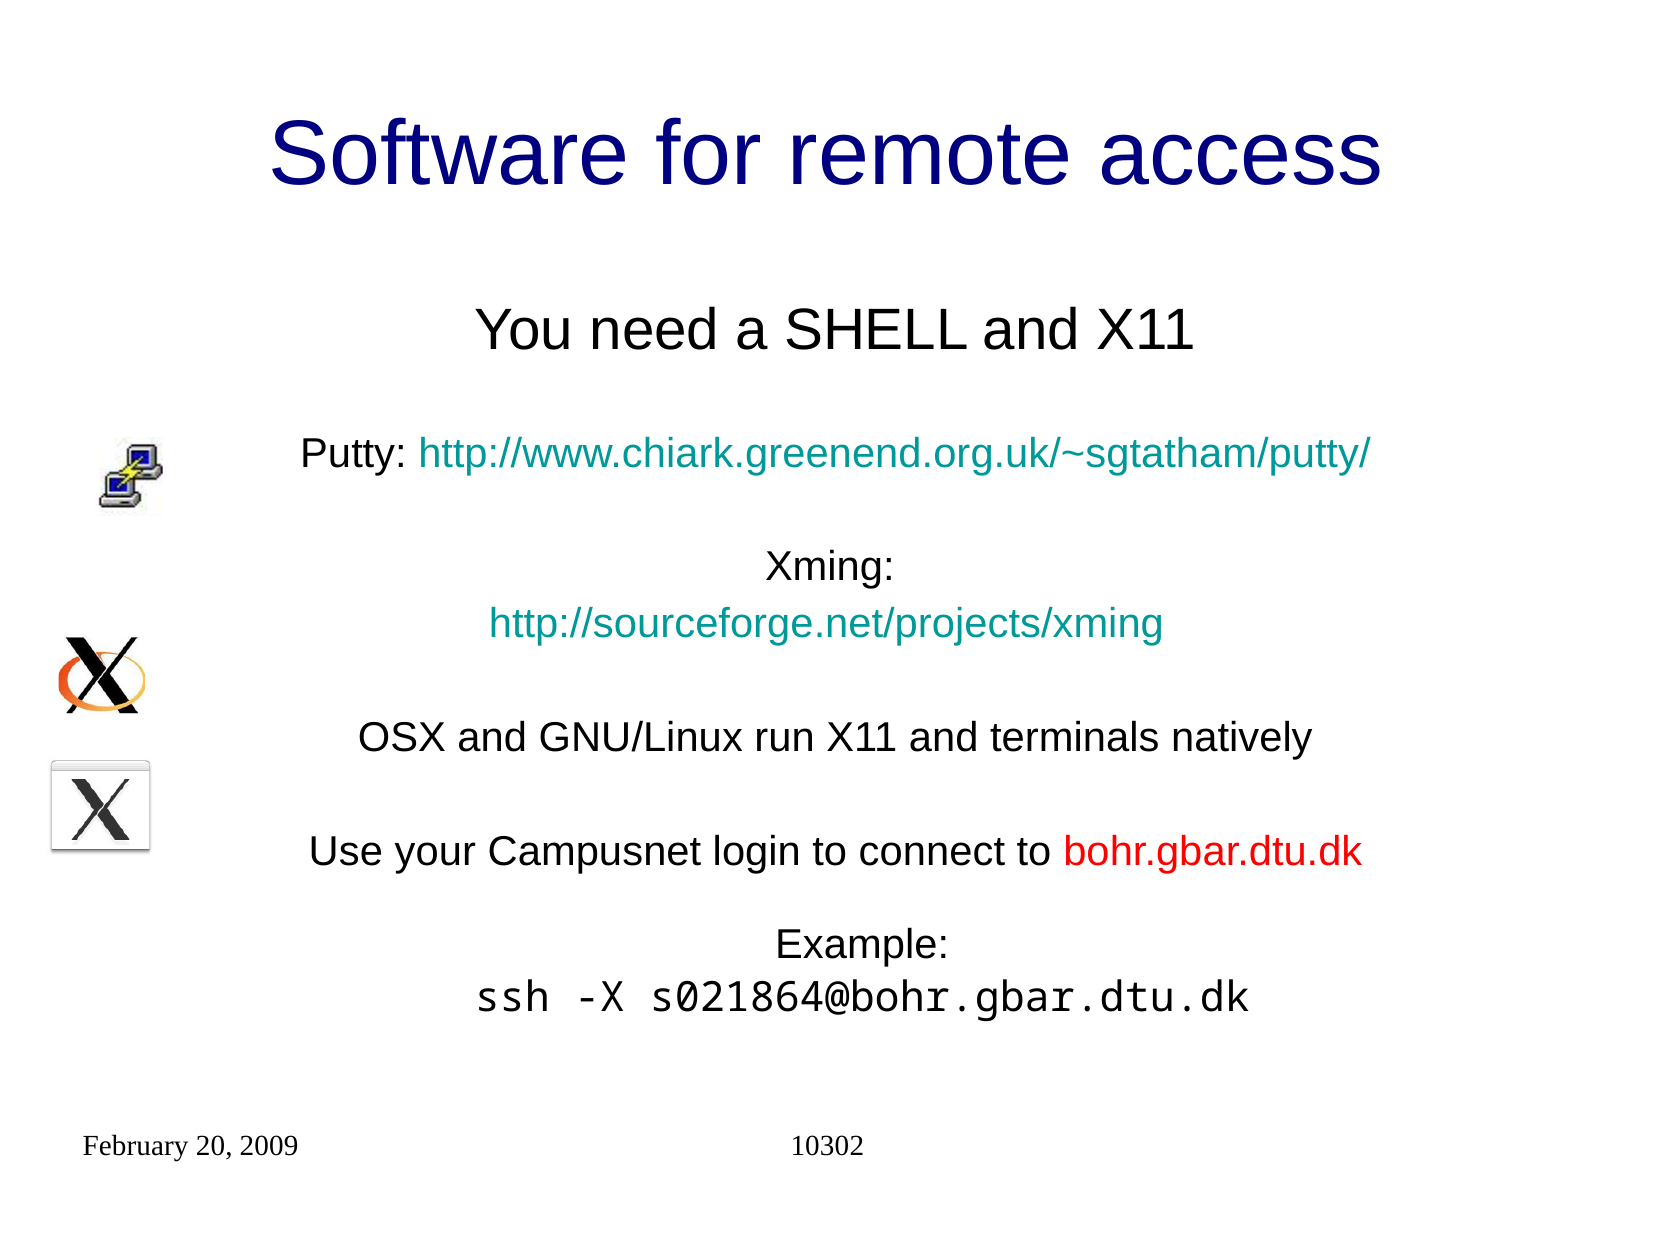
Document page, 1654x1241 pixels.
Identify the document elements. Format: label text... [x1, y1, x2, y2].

title Software for remote access [82, 49, 1571, 257]
list You need a SHELL and X11 Putty: http://www.chiark.greenend.org.uk/~sgtatham/putty/ Xming: http://sourceforge.net/projects/xming OSX and GNU/Linux run X11 and terminals natively Use your Campusnet login to connect to bohr.gbar.dtu.dk Example: ssh -X s021864@bohr.gbar.dtu.dk [82, 289, 1571, 1108]
picture [45, 750, 156, 861]
picture [92, 437, 163, 516]
picture [58, 632, 145, 724]
